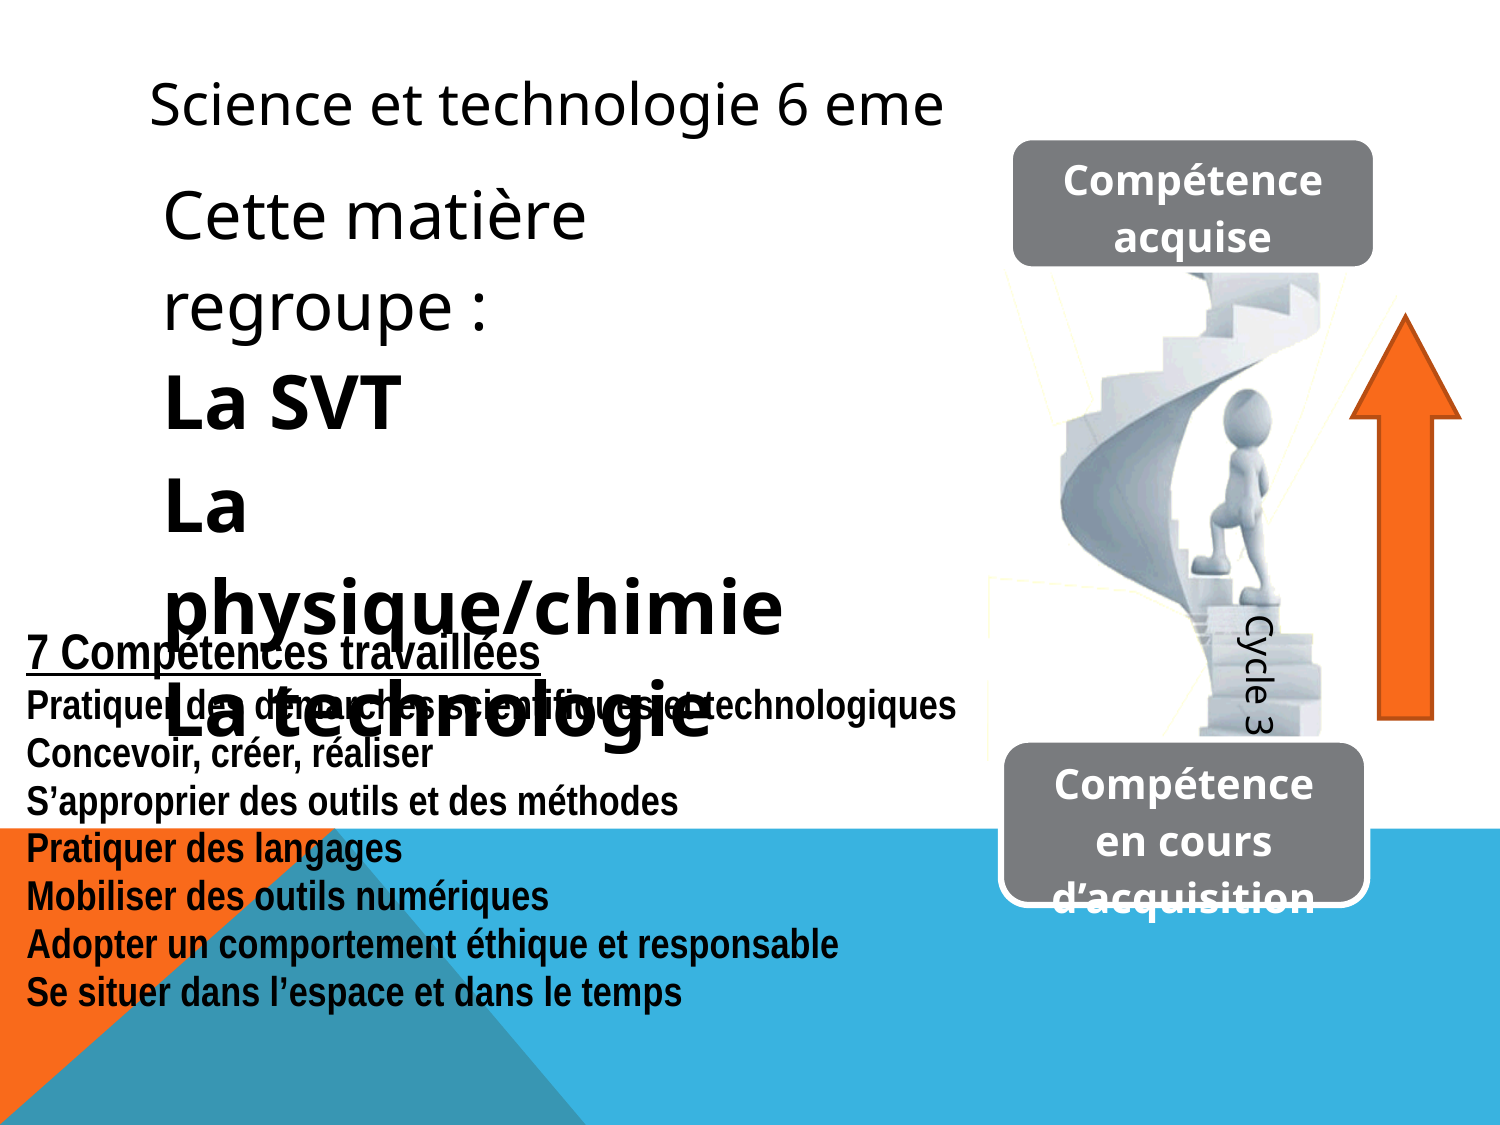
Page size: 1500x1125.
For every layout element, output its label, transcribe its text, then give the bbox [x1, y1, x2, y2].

text_box Cycle 3 [1227, 599, 1294, 739]
text_box Compétence acquise [1009, 137, 1377, 270]
title Science et technologie 6 eme [135, 60, 1369, 150]
text_box Compétence en cours d’acquisition [1000, 739, 1368, 905]
picture [986, 269, 1397, 761]
text_box 7 Compétences travaillées Pratiquer des démarches scientifiques et technologiques Concevoir, créer, réaliser S’approprier des outils et des méthodes Pratiquer des langages Mobiliser des outils numériques Adopter un comportement éthique et responsable Se situer dans l’espace et dans le temps [11, 615, 998, 1023]
text_box [1352, 316, 1459, 719]
text_box Cette matière regroupe : La SVT La physique/chimie La technologie [147, 160, 880, 615]
